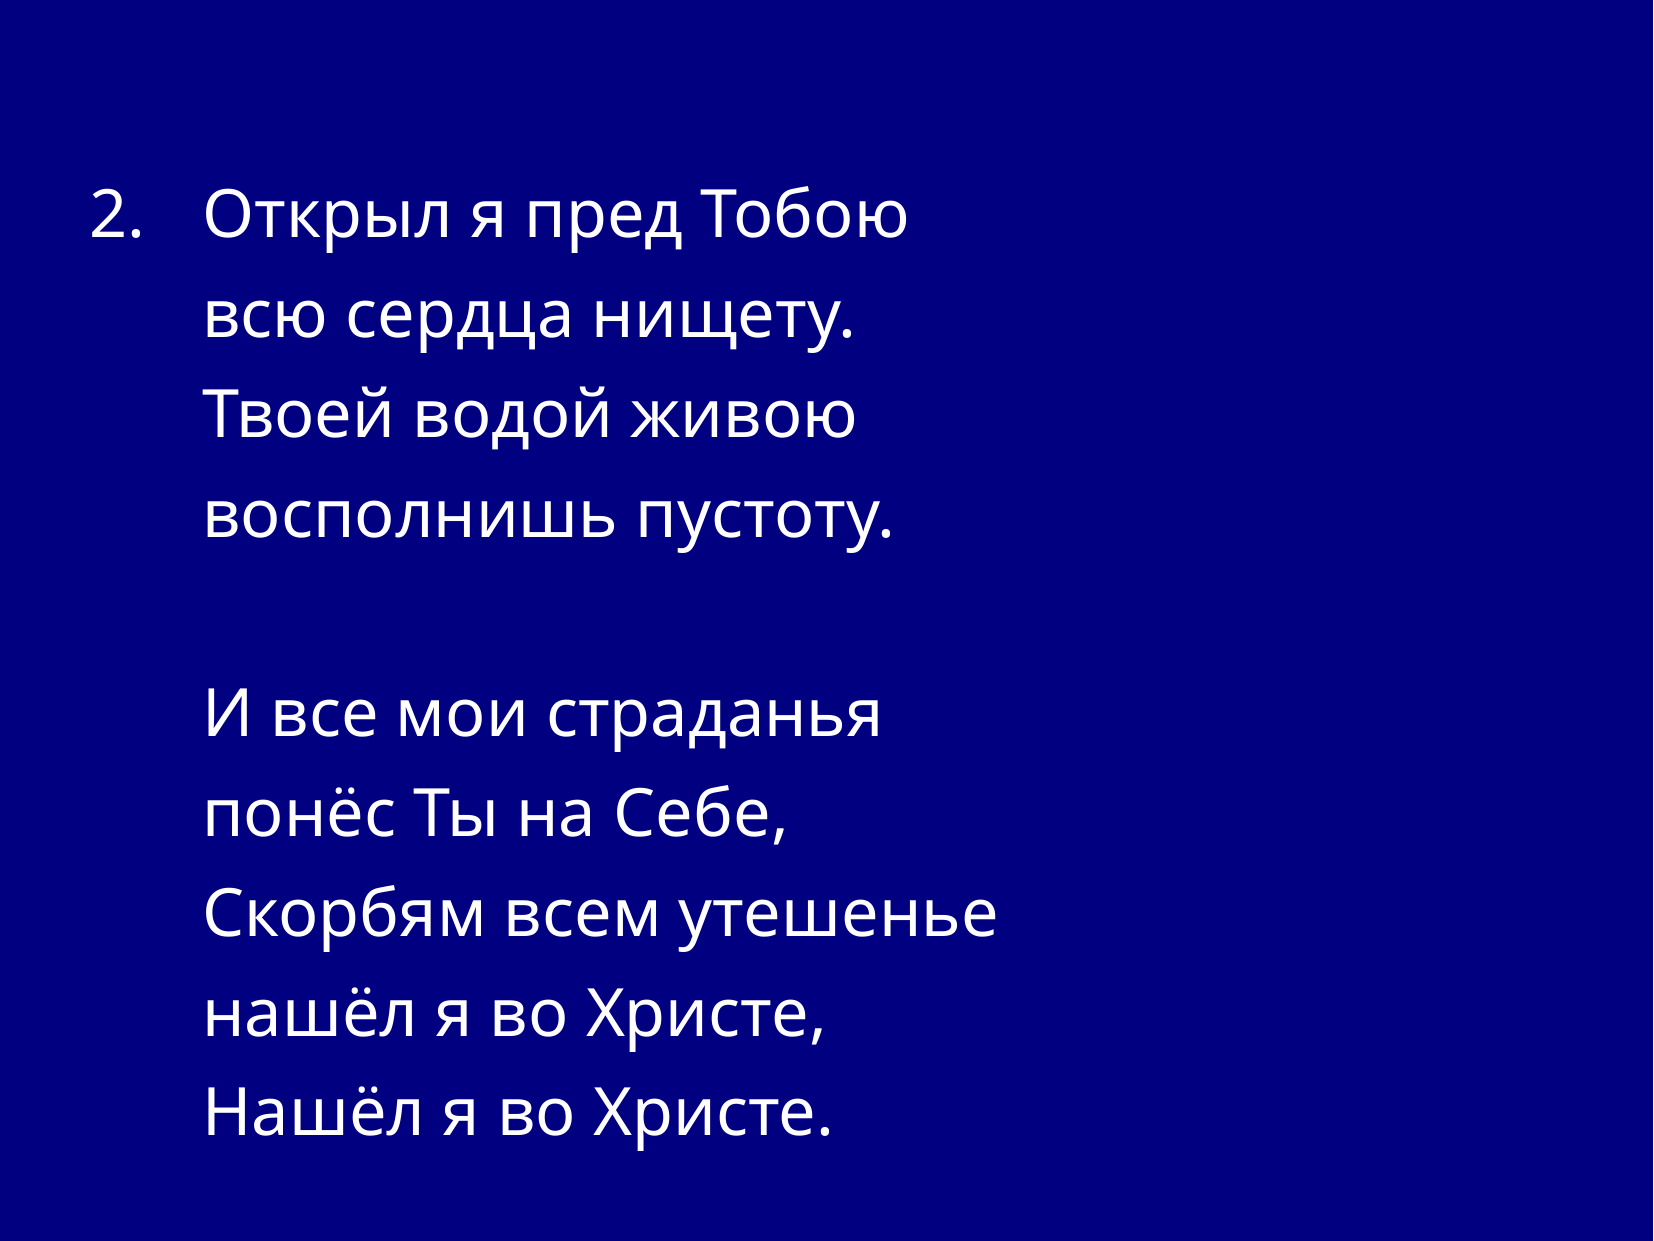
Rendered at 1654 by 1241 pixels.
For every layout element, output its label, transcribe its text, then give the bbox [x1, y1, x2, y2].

text_box 2. Открыл я пред Тобою всю сердца нищету. Твоей водой живою восполнишь пустоту. И все мои страданья понёс Ты на Себе, Скорбям всем утешенье нашёл я во Христе, Нашёл я во Христе. [75, 150, 1576, 1163]
